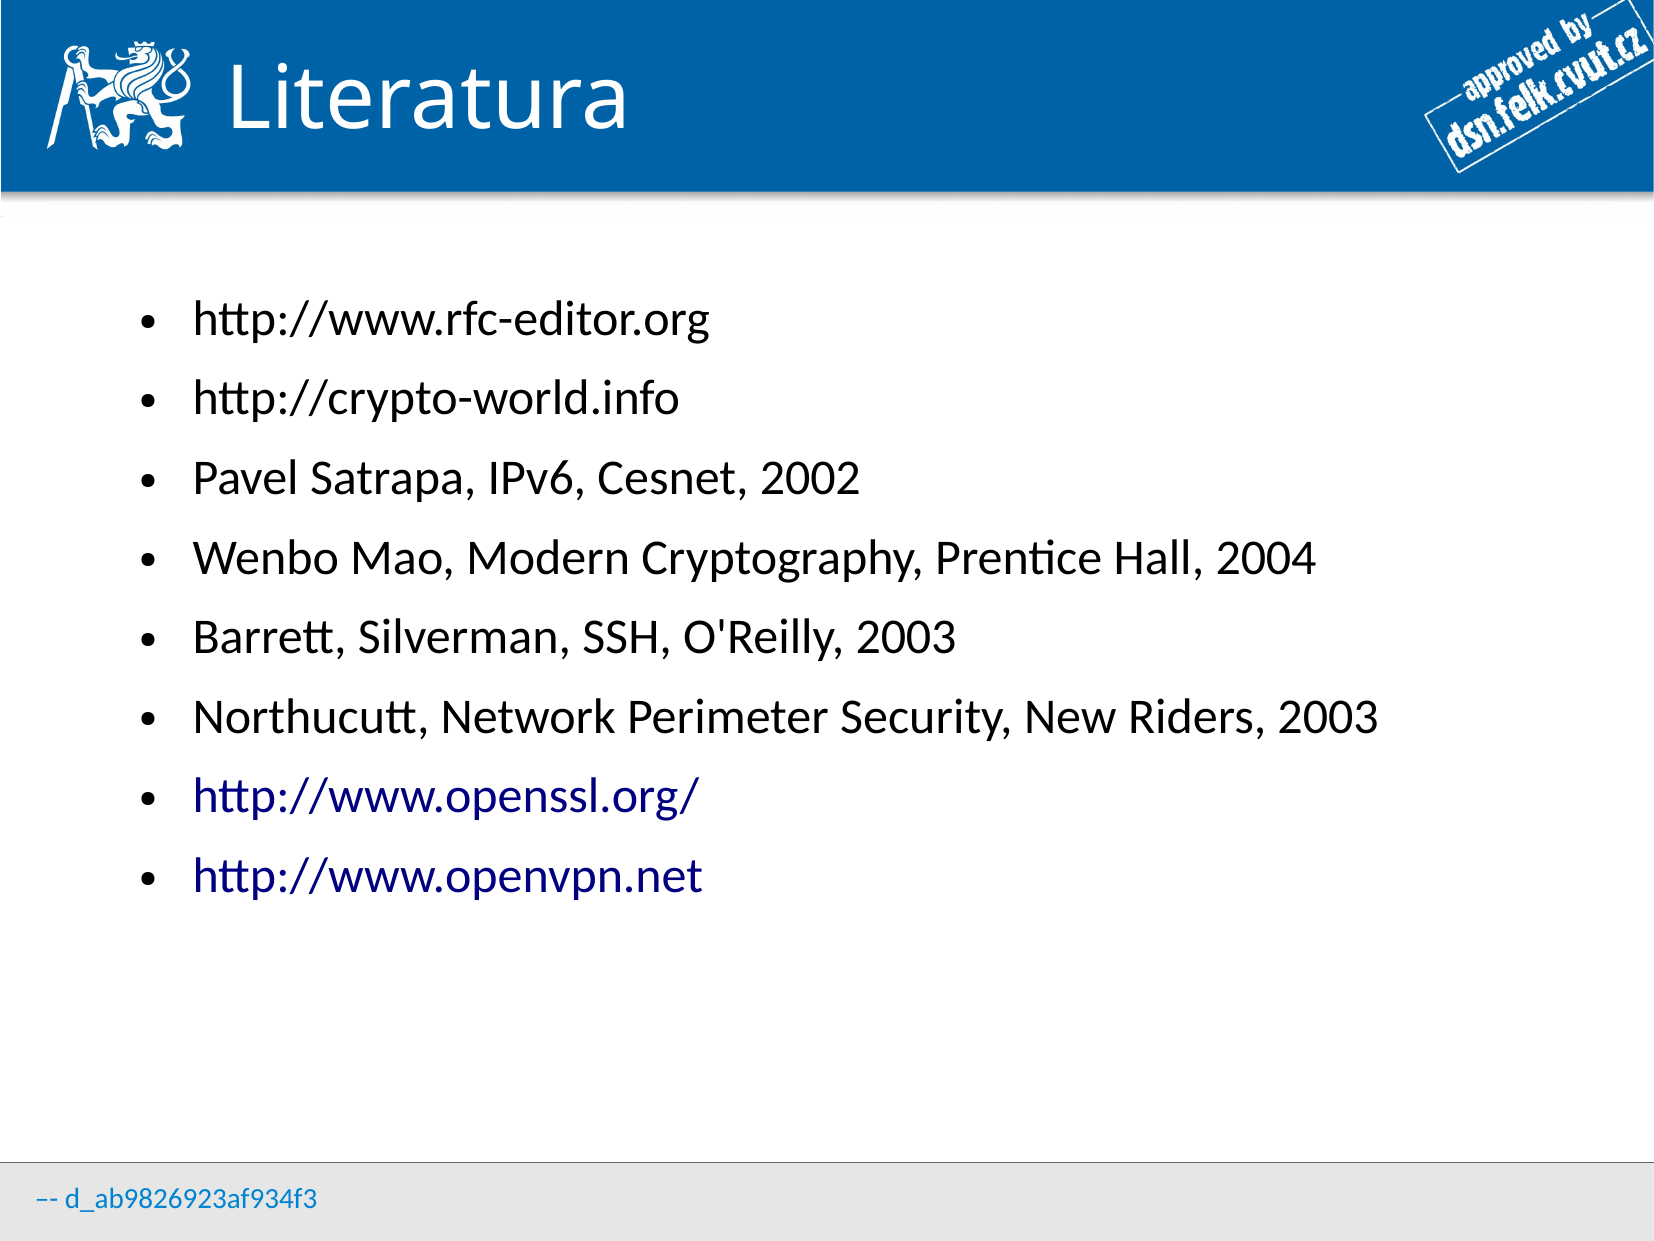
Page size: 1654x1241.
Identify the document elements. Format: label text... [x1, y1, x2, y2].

picture [1, 0, 1654, 217]
title Literatura [225, 0, 1426, 188]
list http://www.rfc-editor.org http://crypto-world.info Pavel Satrapa, IPv6, Cesnet, 2002 Wenbo Mao, Modern Cryptography, Prentice Hall, 2004 Barrett, Silverman, SSH, O'Reilly, 2003 Northucutt, Network Perimeter Security, New Riders, 2003 http://www.openssl.org/ http://www.openvpn.net [121, 297, 1534, 1126]
